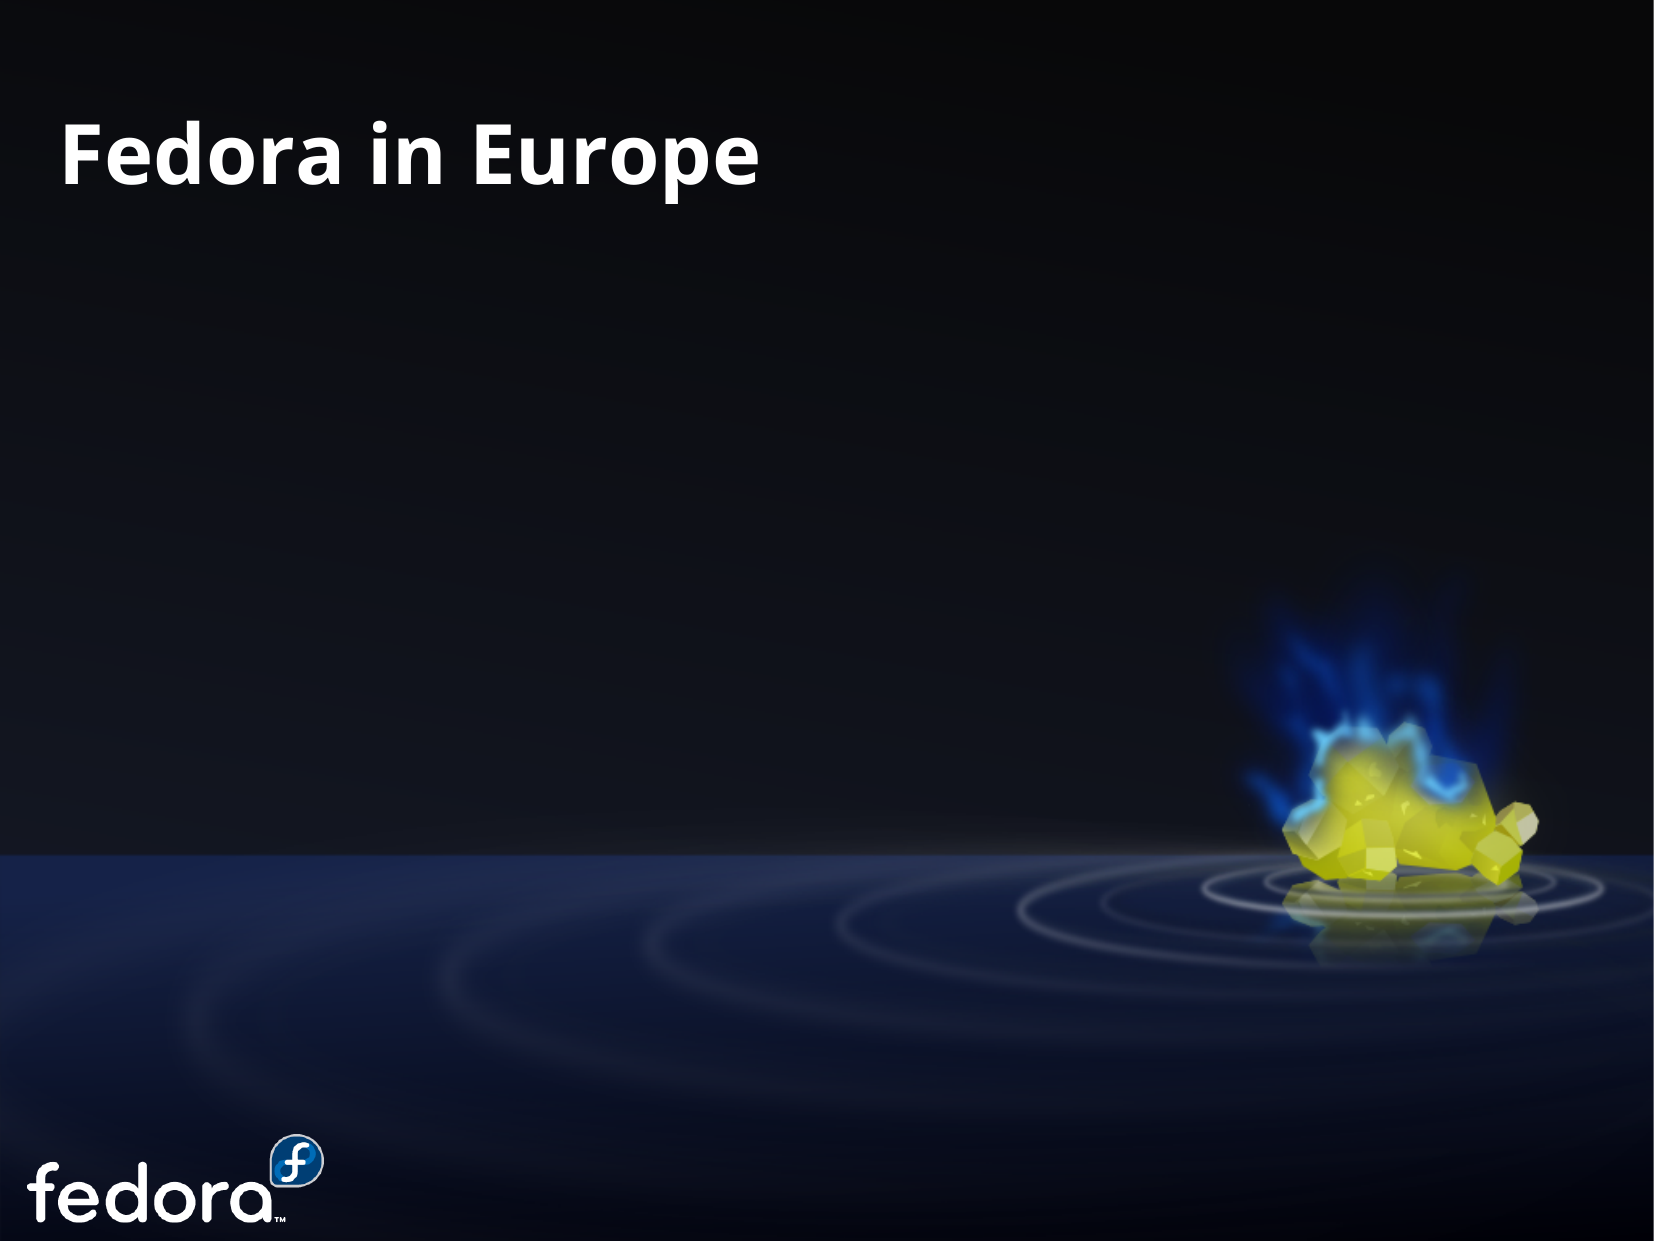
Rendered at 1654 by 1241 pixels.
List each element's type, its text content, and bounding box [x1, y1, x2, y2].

title Fedora in Europe [59, 95, 1624, 200]
picture [0, 0, 1654, 1241]
